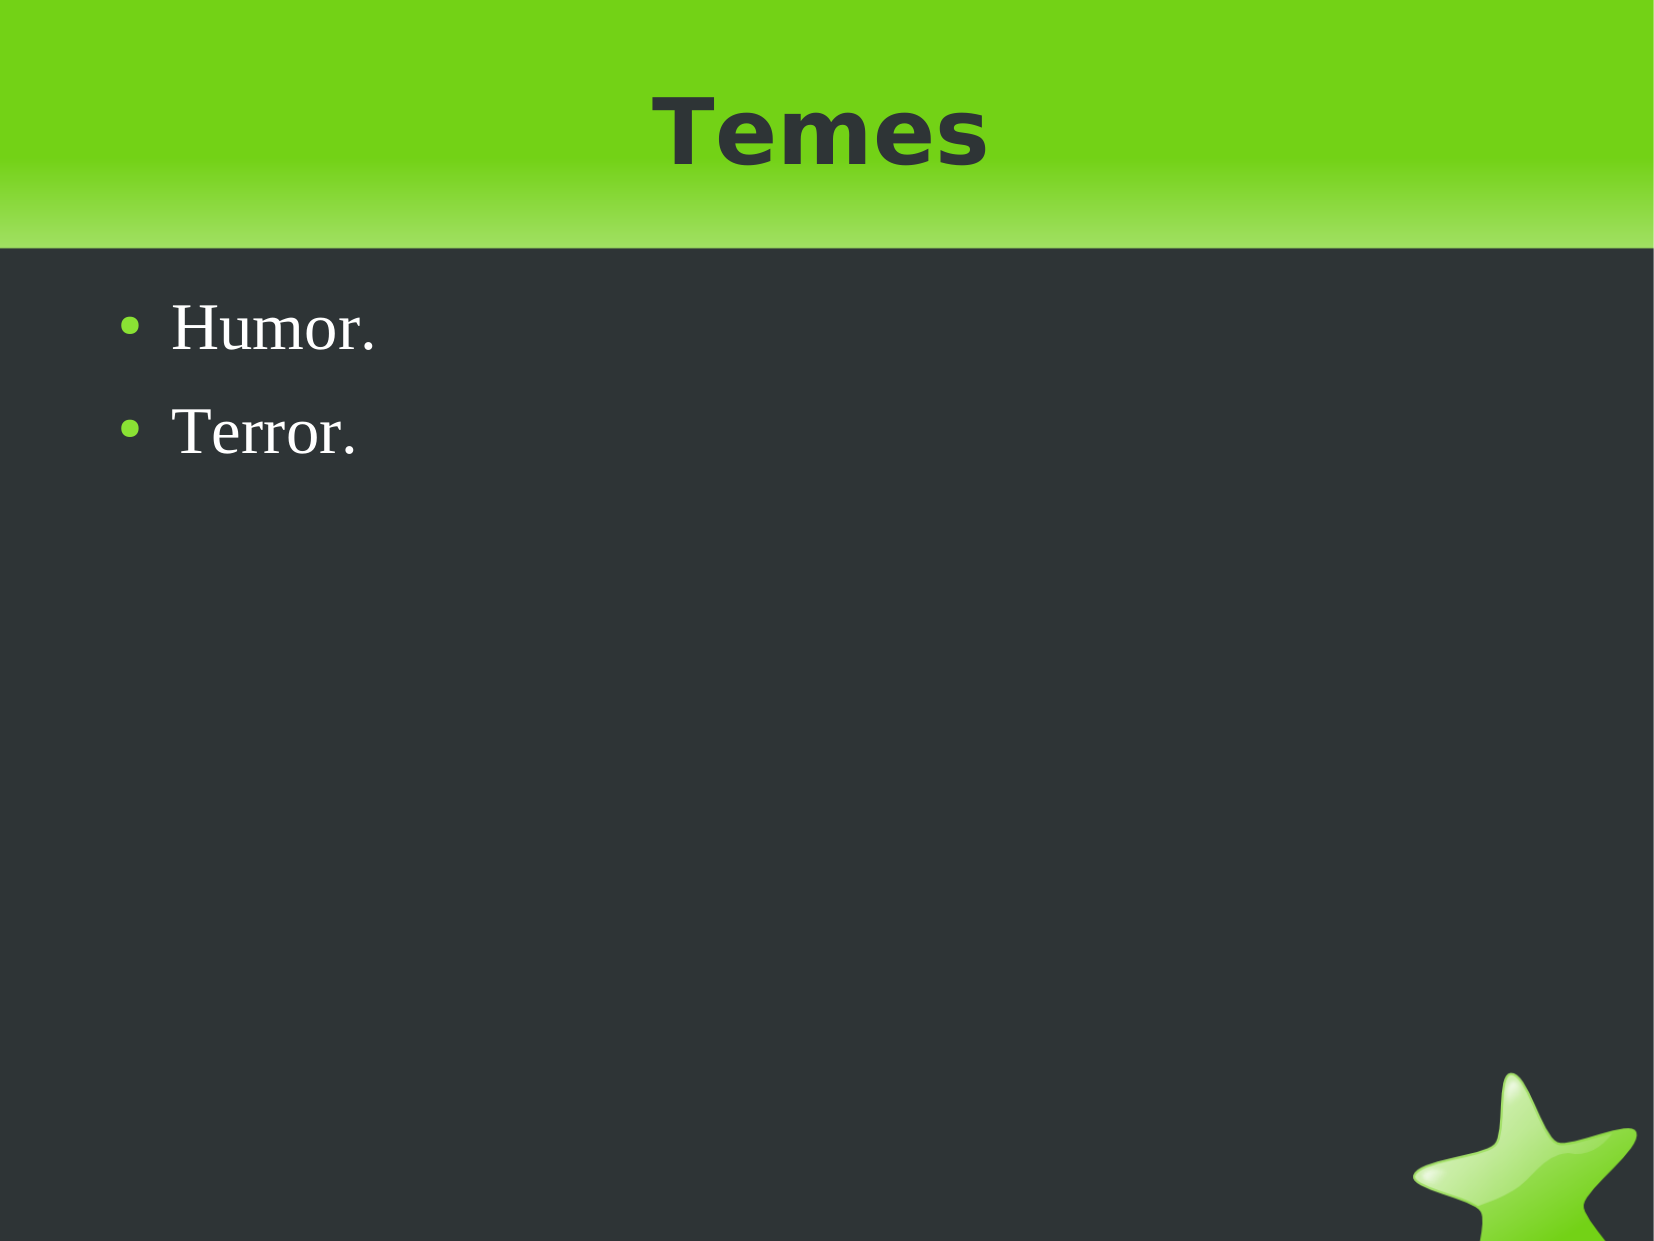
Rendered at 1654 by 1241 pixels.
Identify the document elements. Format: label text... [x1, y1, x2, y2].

picture [0, 0, 1654, 1241]
title Temes [76, 36, 1565, 229]
list Humor. Terror. [82, 290, 1571, 1094]
